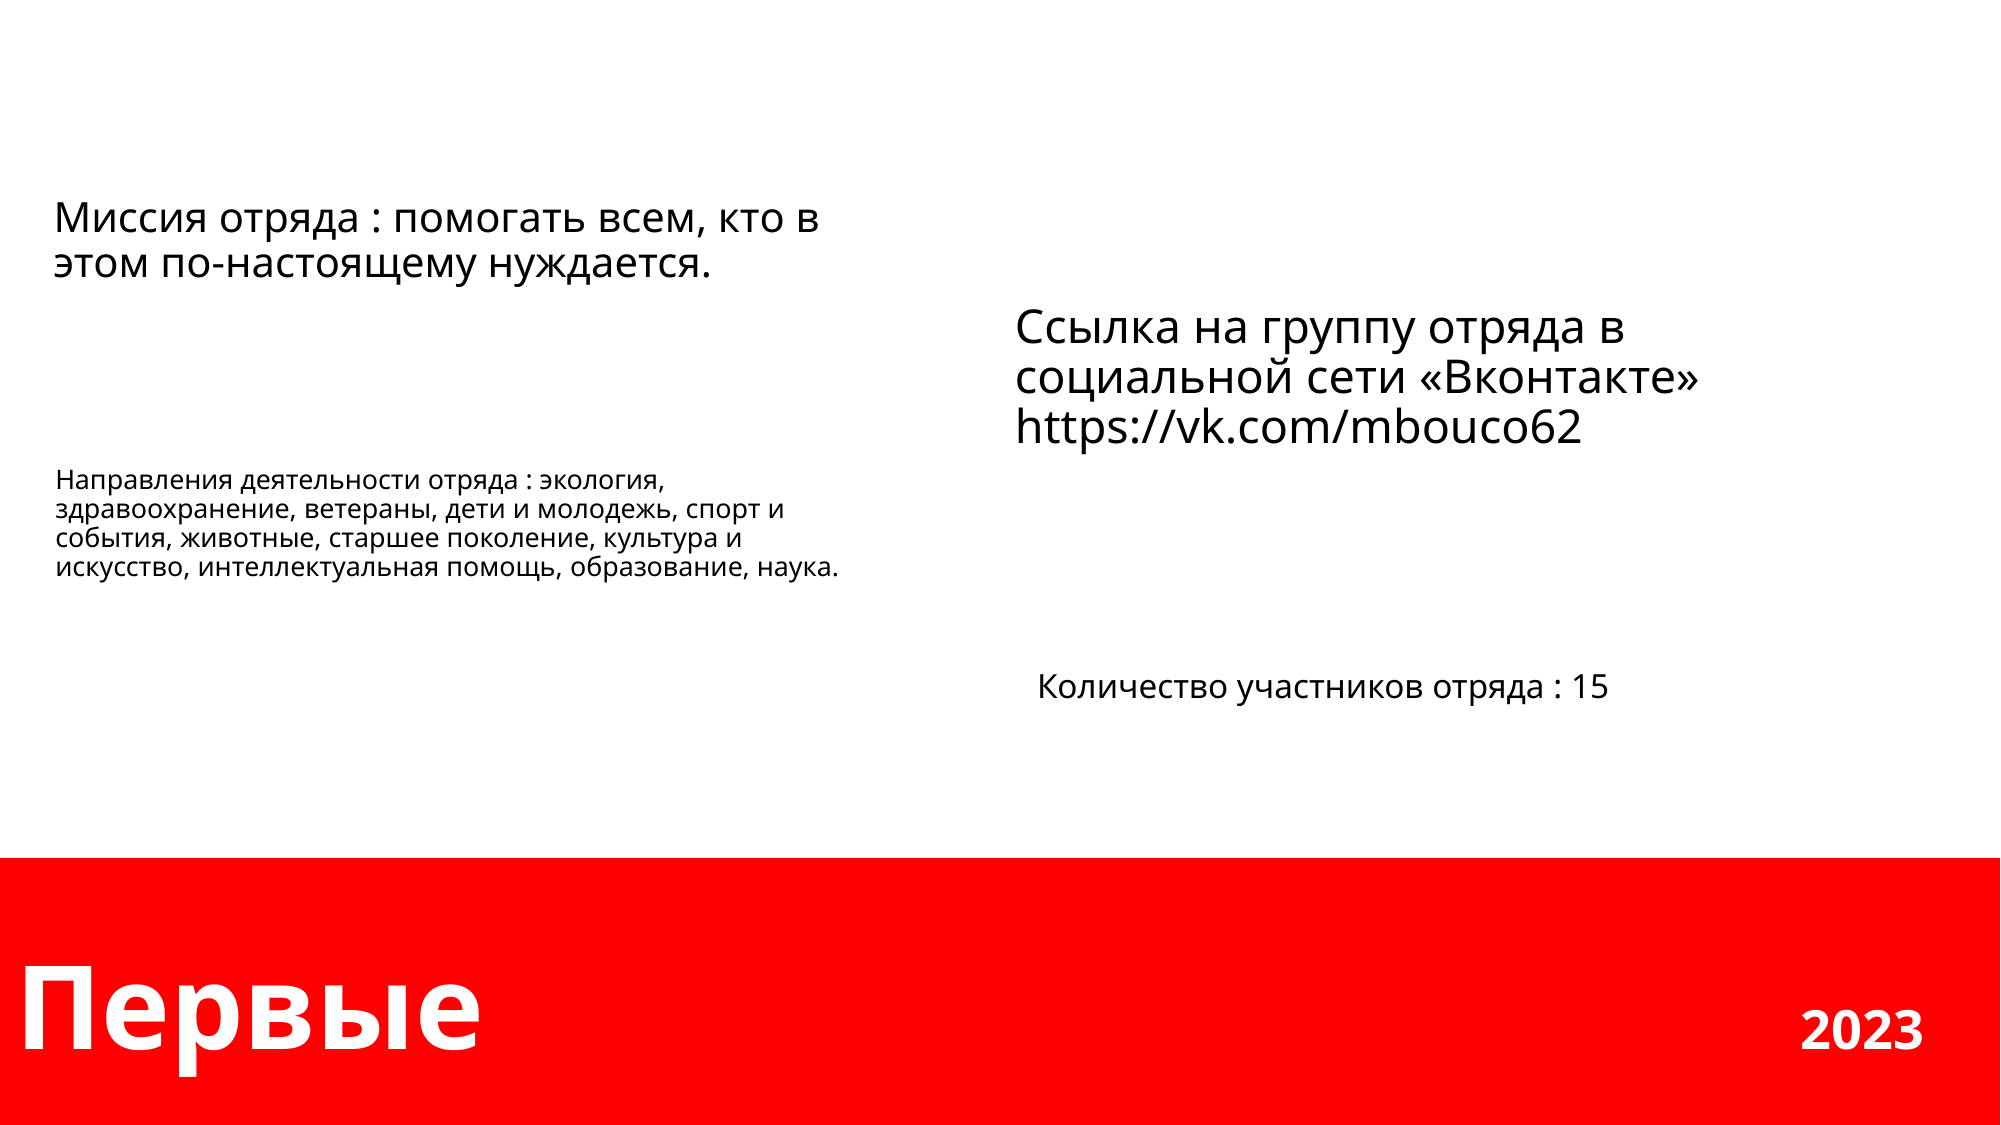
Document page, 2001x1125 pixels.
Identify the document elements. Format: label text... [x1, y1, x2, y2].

text_box Направления деятельности отряда : экология, здравоохранение, ветераны, дети и молодежь, спорт и события, животные, старшее поколение, культура и искусство, интеллектуальная помощь, образование, наука. [40, 420, 886, 591]
text_box Ссылка на группу отряда в социальной сети «Вконтакте» https://vk.com/mbouco62 [999, 293, 1846, 464]
text_box Количество участников отряда : 15 [1022, 602, 1868, 773]
list Первые 2023 [0, 857, 2000, 1125]
text_box Миссия отряда : помогать всем, кто в этом по-настоящему нуждается. [38, 156, 884, 326]
